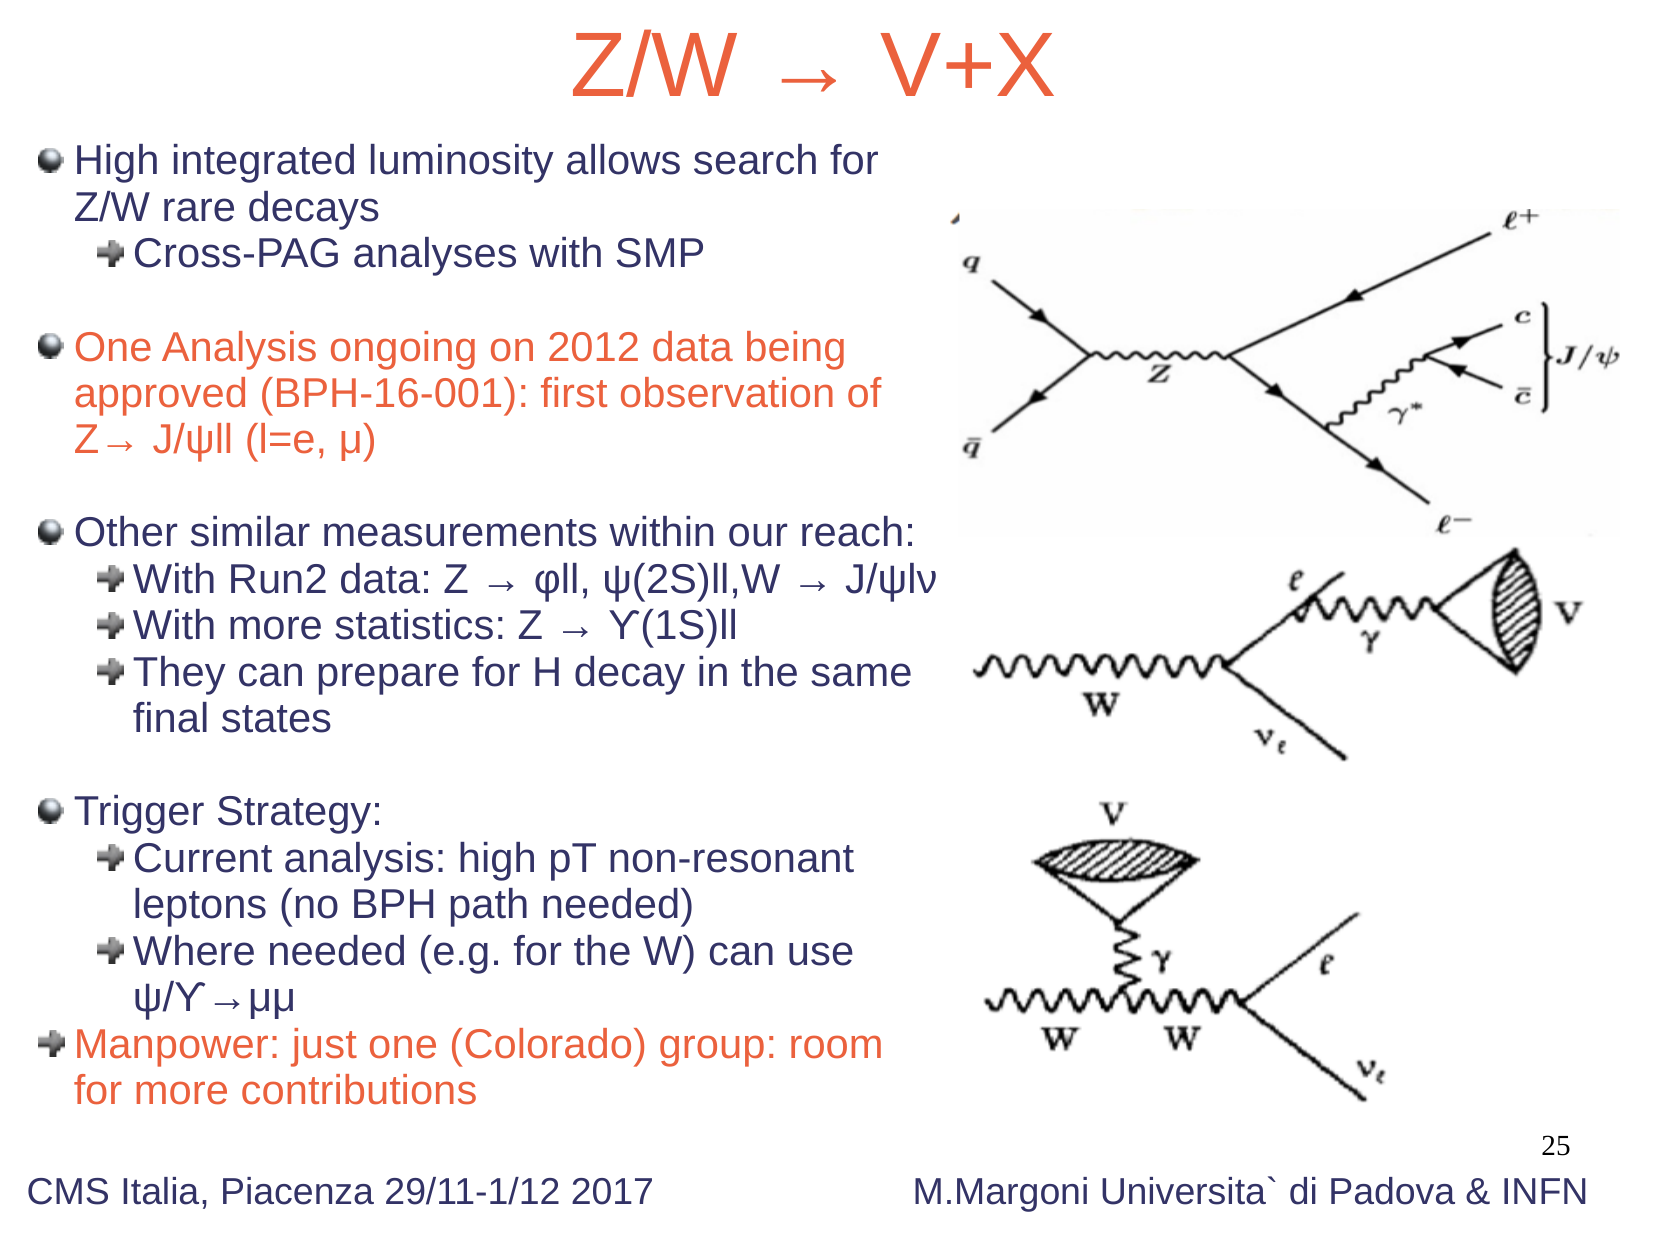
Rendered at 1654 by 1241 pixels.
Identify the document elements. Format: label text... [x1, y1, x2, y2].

title Z/W → V+X [82, 0, 1571, 168]
text_box High integrated luminosity allows search for Z/W rare decays Cross-PAG analyses with SMP One Analysis ongoing on 2012 data being approved (BPH-16-001): first observation of Z→ J/ψll (l=e, μ) Other similar measurements within our reach: With Run2 data: Z → φll, ψ(2S)ll,W → J/ψlν With more statistics: Z → ϒ(1S)ll They can prepare for H decay in the same final states Trigger Strategy: Current analysis: high pT non-resonant leptons (no BPH path needed) Where needed (e.g. for the W) can use ψ/ϒ→μμ Manpower: just one (Colorado) group: room for more contributions [23, 129, 957, 1214]
text_box CMS Italia, Piacenza 29/11-1/12 2017 M.Margoni Universita` di Padova & INFN [11, 1163, 1642, 1221]
picture [944, 209, 1653, 1111]
